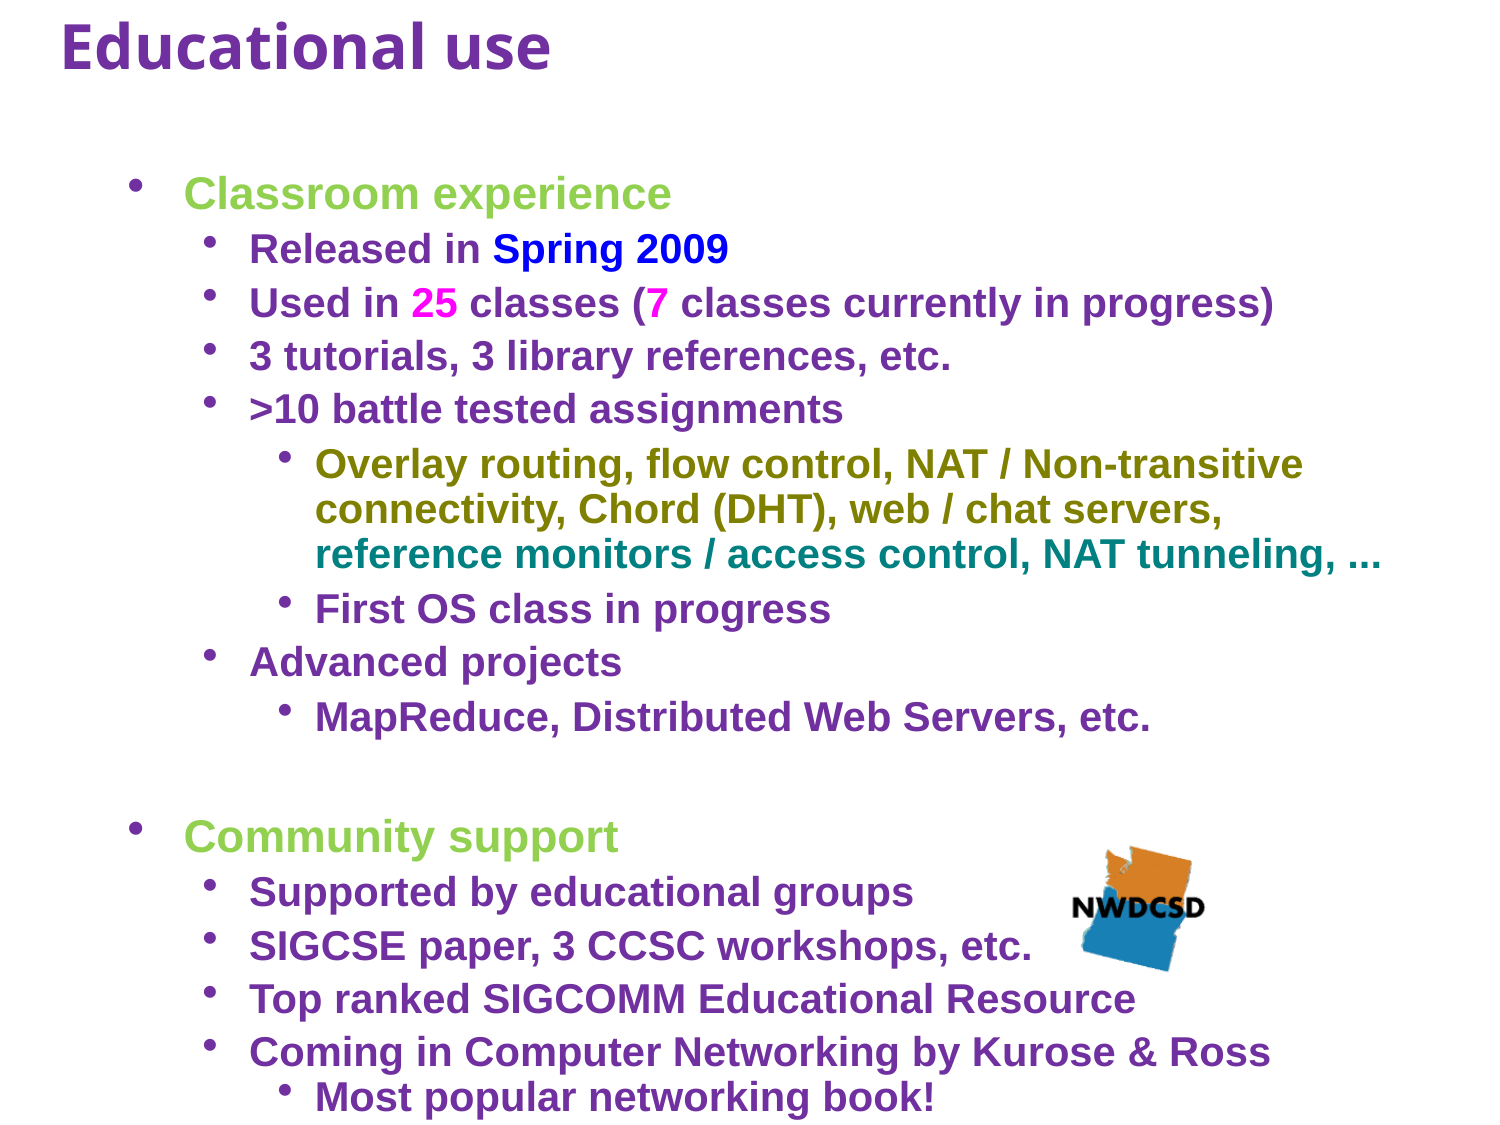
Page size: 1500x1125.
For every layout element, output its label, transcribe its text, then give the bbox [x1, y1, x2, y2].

list Classroom experience Released in Spring 2009 Used in 25 classes (7 classes currently in progress) 3 tutorials, 3 library references, etc. >10 battle tested assignments Overlay routing, flow control, NAT / Non-transitive connectivity, Chord (DHT), web / chat servers, reference monitors / access control, NAT tunneling, ... First OS class in progress Advanced projects MapReduce, Distributed Web Servers, etc. Community support Supported by educational groups SIGCSE paper, 3 CCSC workshops, etc. Top ranked SIGCOMM Educational Resource Coming in Computer Networking by Kurose & Ross Most popular networking book! [112, 162, 1426, 1125]
title Educational use [45, 0, 1321, 188]
picture [1062, 837, 1217, 986]
